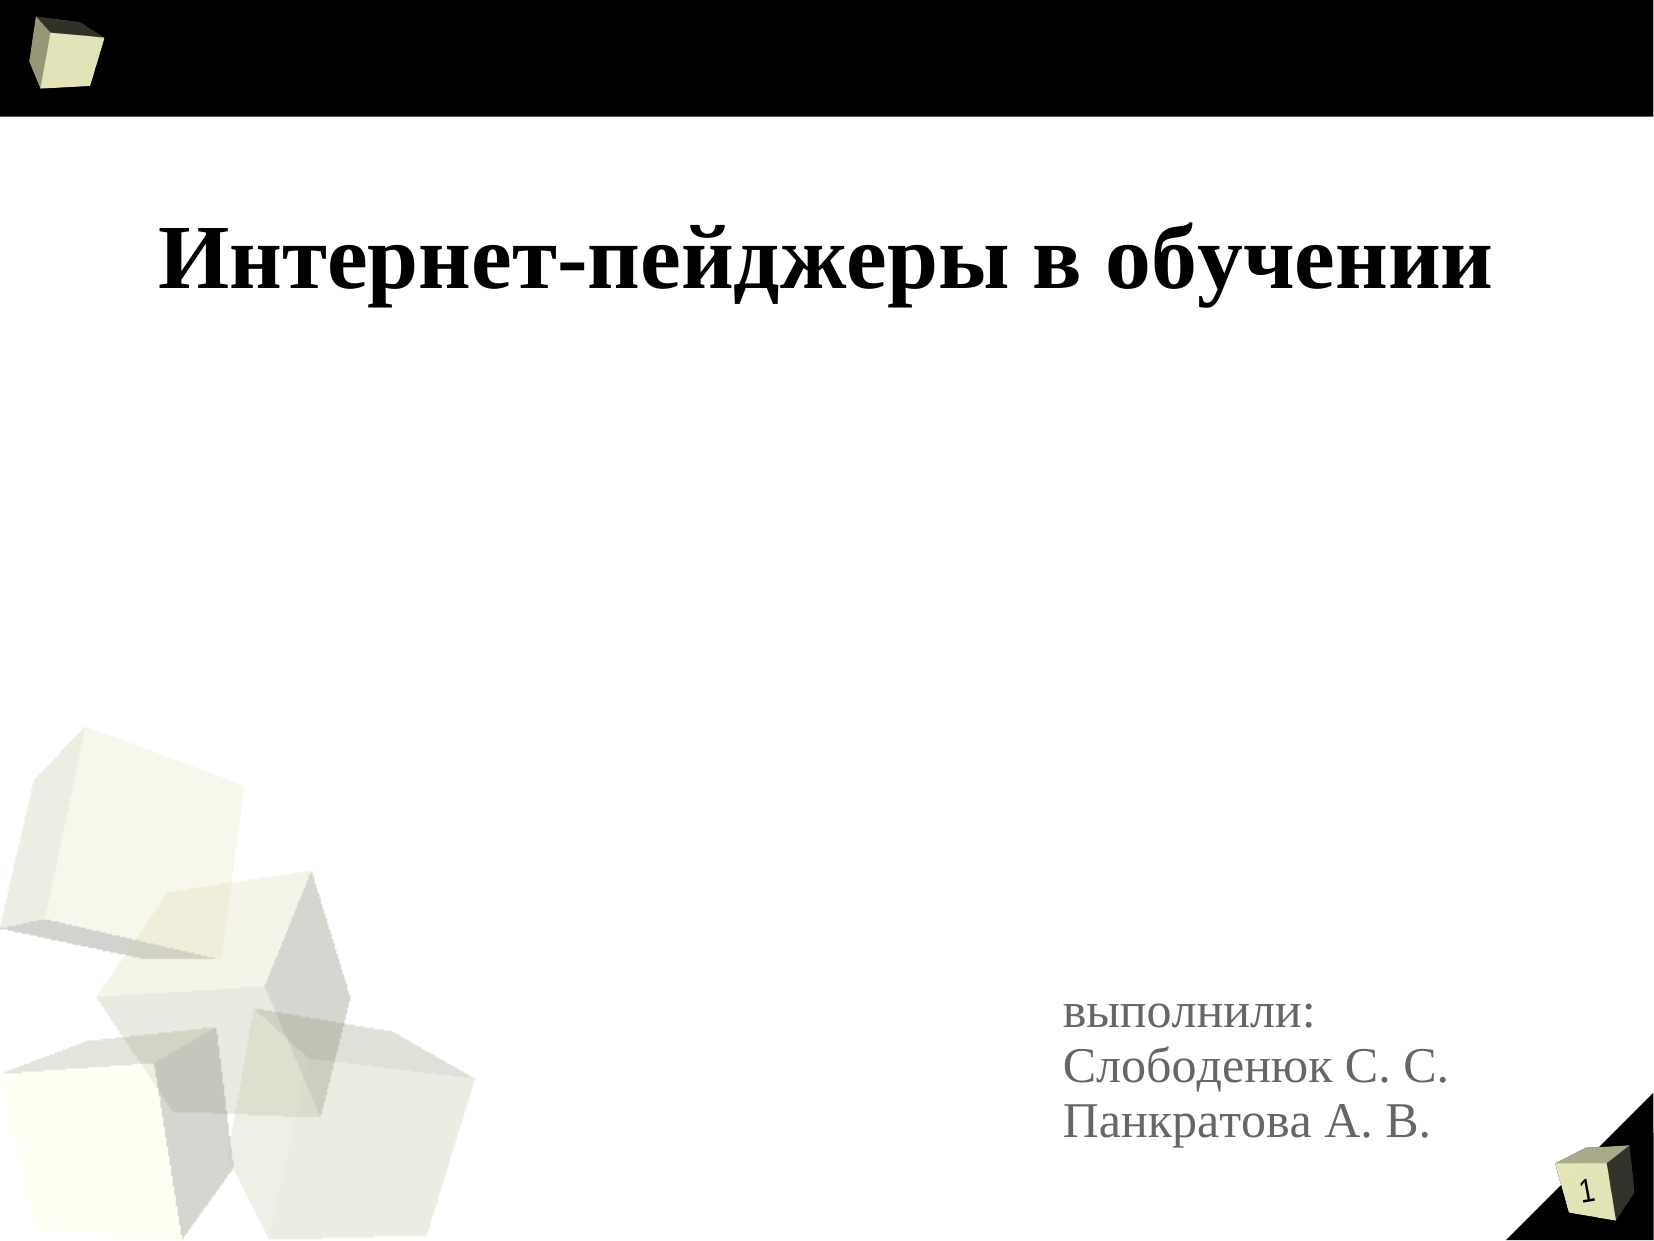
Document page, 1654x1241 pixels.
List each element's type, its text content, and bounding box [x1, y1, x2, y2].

text_box Интернет-пейджеры в обучении [88, 206, 1565, 309]
picture [0, 726, 477, 1241]
text_box выполнили: Слободенюк С. С. Панкратова А. В. [1062, 982, 1654, 1152]
